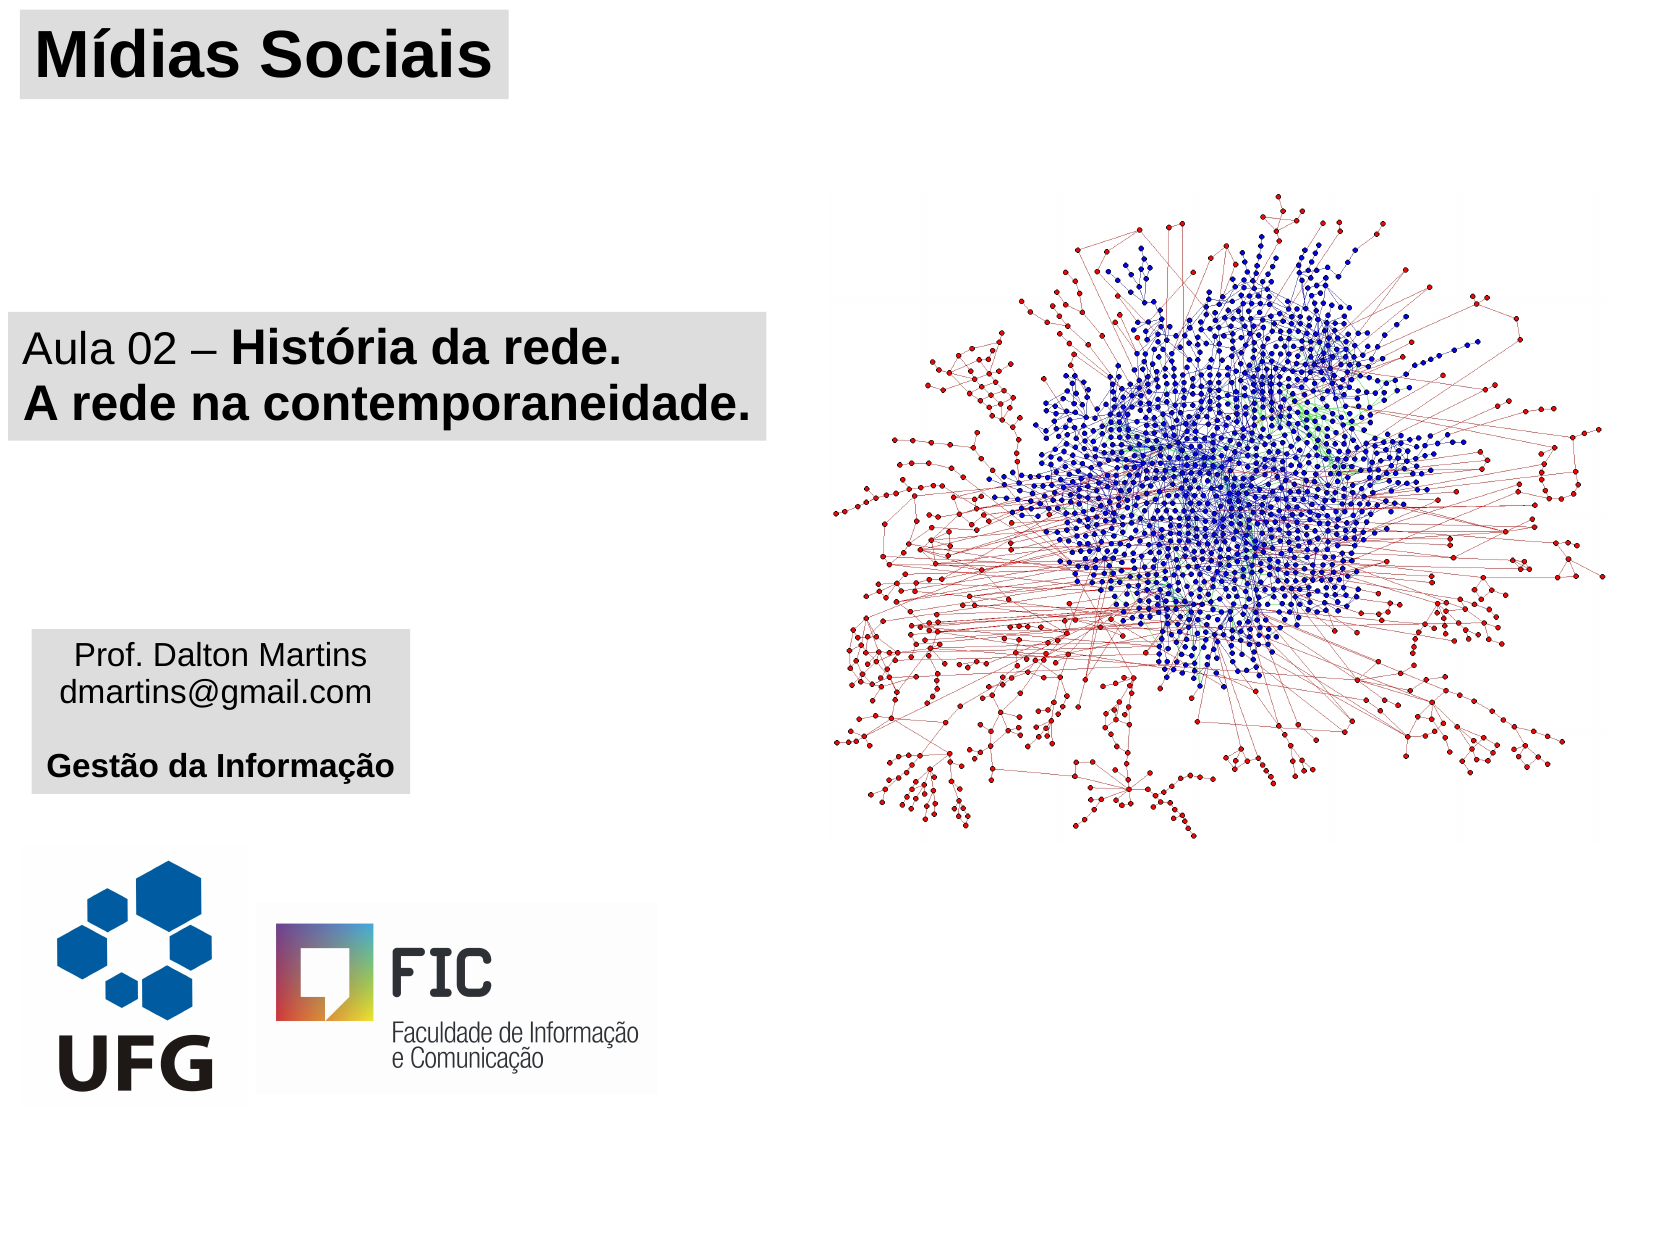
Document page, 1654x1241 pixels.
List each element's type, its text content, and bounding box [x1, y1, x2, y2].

picture [826, 188, 1613, 844]
text_box Aula 02 – História da rede. A rede na contemporaneidade. [8, 311, 767, 441]
picture [256, 902, 658, 1095]
text_box Mídias Sociais [19, 9, 509, 100]
text_box Prof. Dalton Martins dmartins@gmail.com Gestão da Informação [31, 629, 411, 794]
picture [22, 843, 247, 1109]
